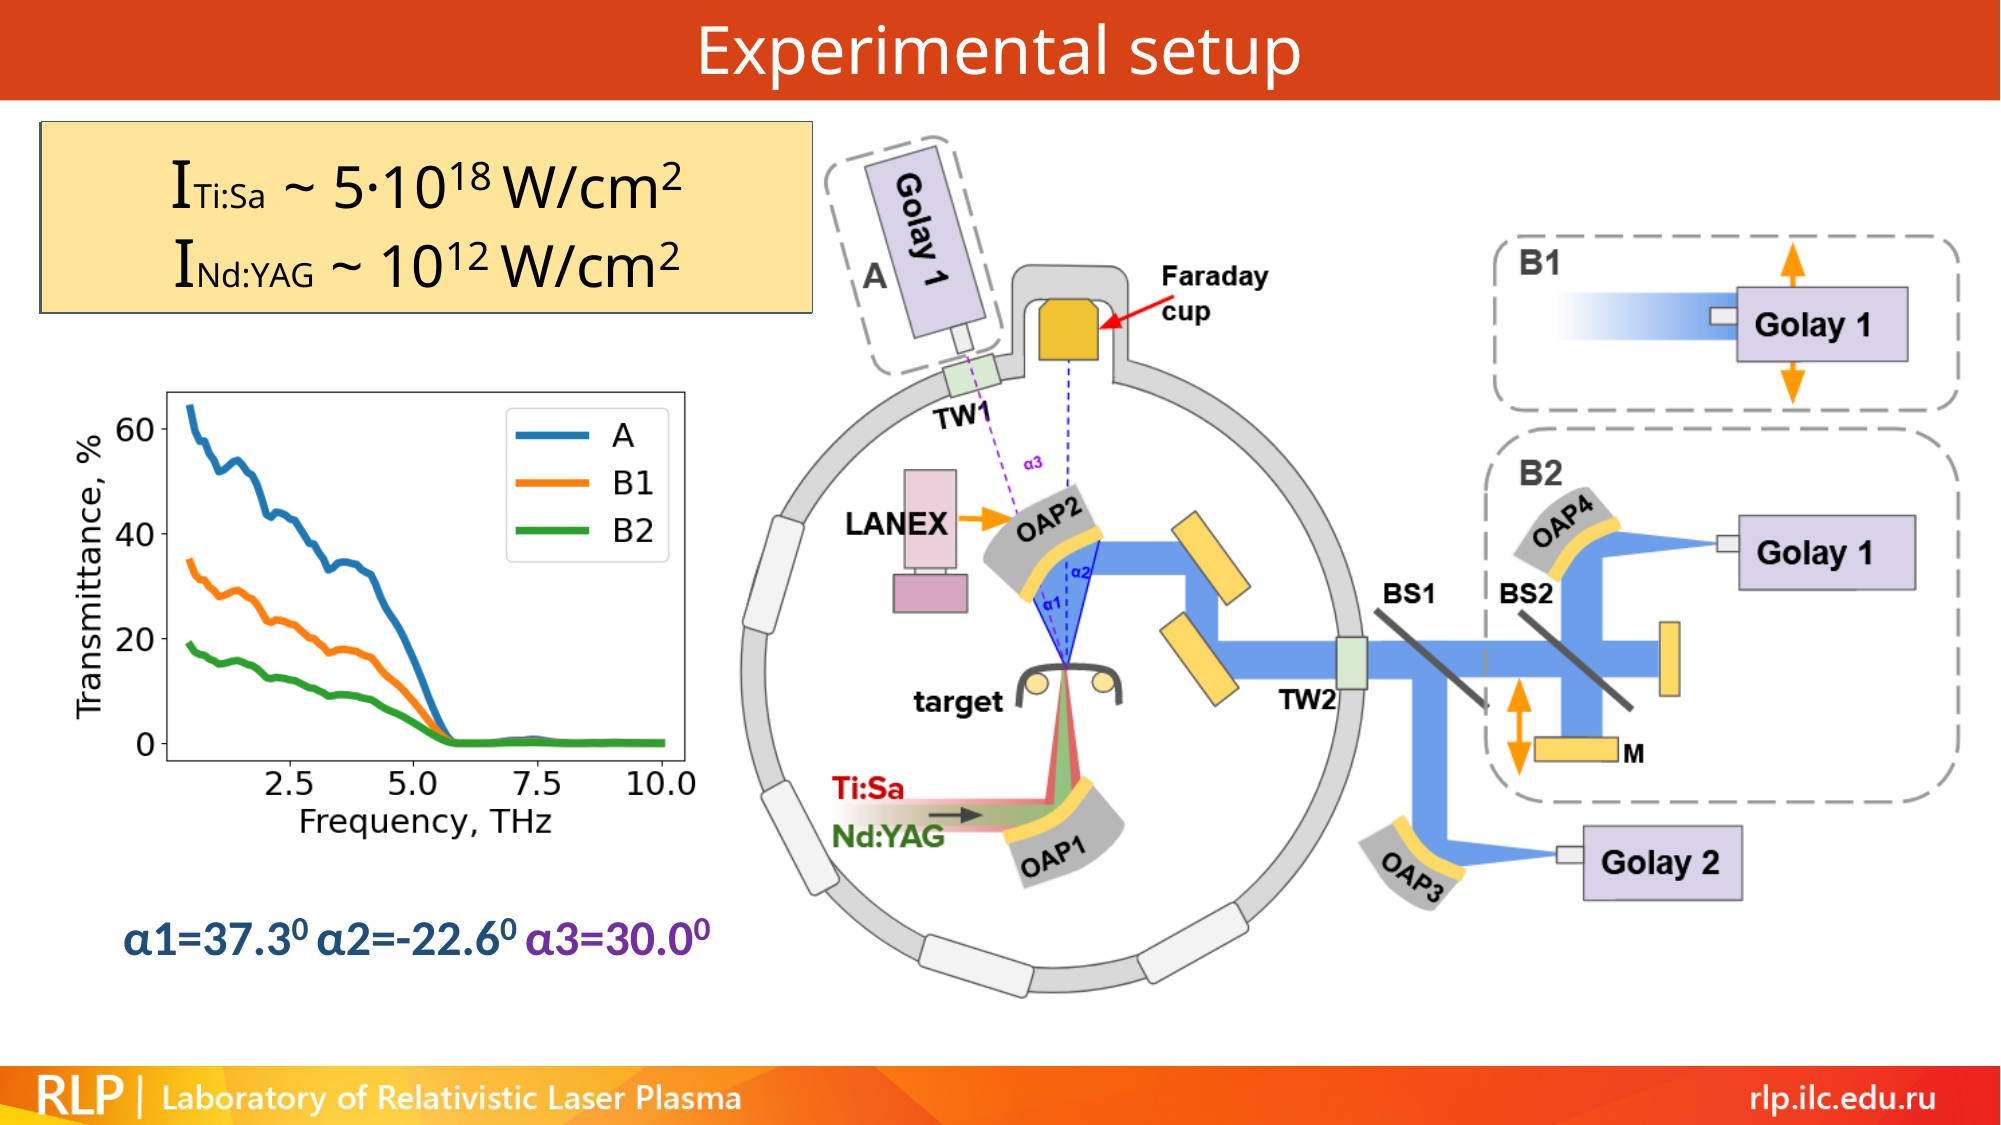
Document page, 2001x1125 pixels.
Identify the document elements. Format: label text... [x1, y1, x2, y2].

picture [41, 122, 1996, 1007]
text_box α1=37.30 α2=-22.60 α3=30.00 [107, 897, 750, 974]
picture [0, 1066, 2000, 1125]
text_box ITi:Sa ~ 5·1018 W/cm2 INd:YAG ~ 1012 W/cm2 [41, 121, 813, 313]
text_box Experimental setup [0, 0, 2000, 101]
